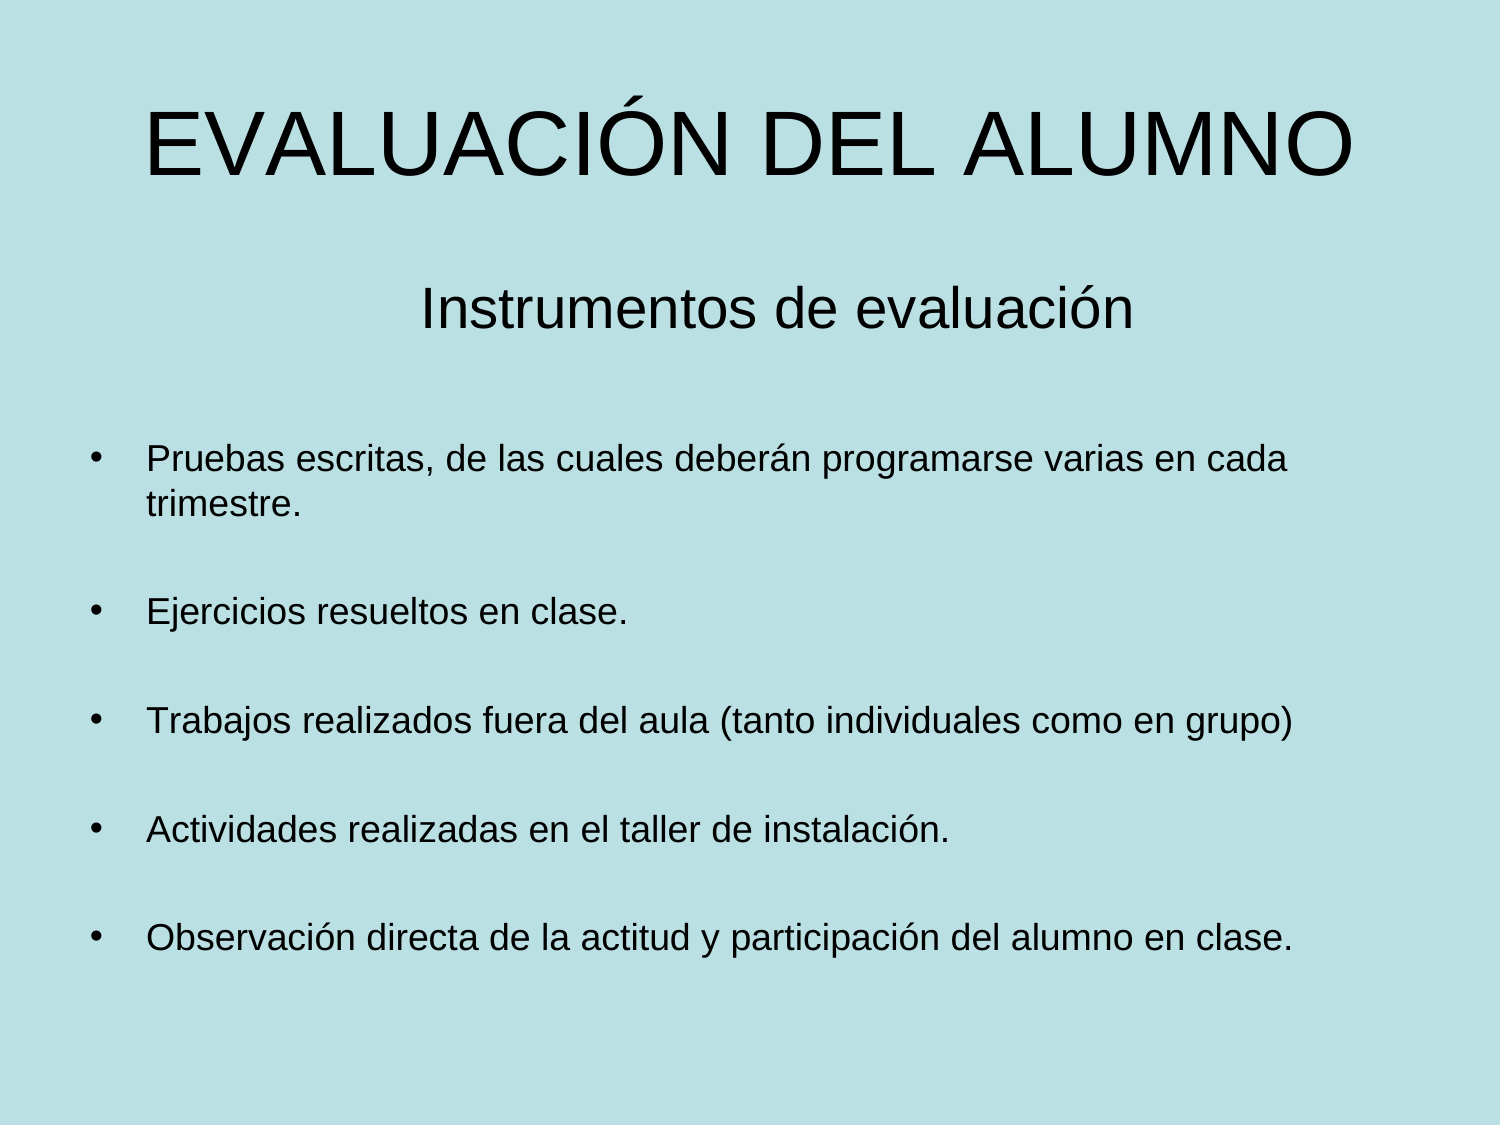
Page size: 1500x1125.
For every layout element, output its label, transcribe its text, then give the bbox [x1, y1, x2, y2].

title EVALUACIÓN DEL ALUMNO [75, 45, 1426, 233]
list Instrumentos de evaluación Pruebas escritas, de las cuales deberán programarse varias en cada trimestre. Ejercicios resueltos en clase. Trabajos realizados fuera del aula (tanto individuales como en grupo) Actividades realizadas en el taller de instalación. Observación directa de la actitud y participación del alumno en clase. [75, 262, 1426, 1006]
